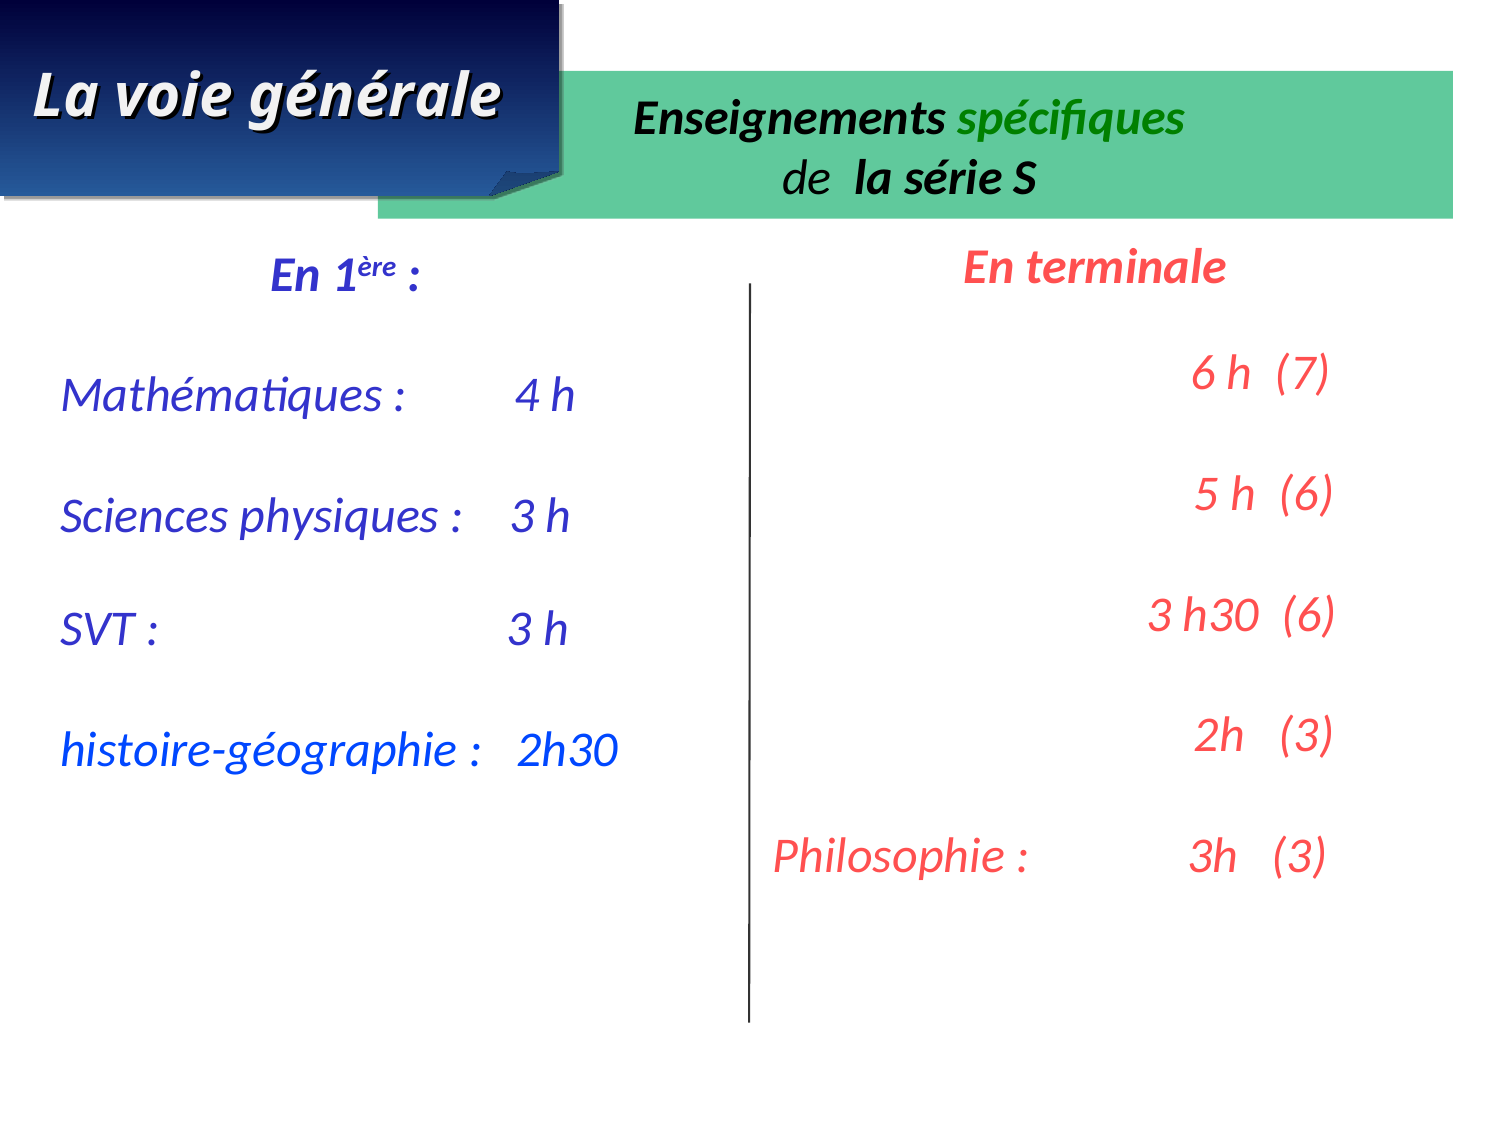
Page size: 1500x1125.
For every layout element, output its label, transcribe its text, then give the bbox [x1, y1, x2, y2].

text_box [0, 0, 559, 197]
text_box Enseignements spécifiques de la série S [377, 70, 1453, 219]
text_box En 1ère : Mathématiques : 4 h Sciences physiques : 3 h SVT : 3 h histoire-géographie : 2h30 [41, 245, 647, 512]
text_box La voie générale [32, 61, 524, 130]
text_box En terminale 6 h (7) 5 h (6) 3 h30 (6) 2h (3) Philosophie : 3h (3) [750, 237, 1437, 607]
